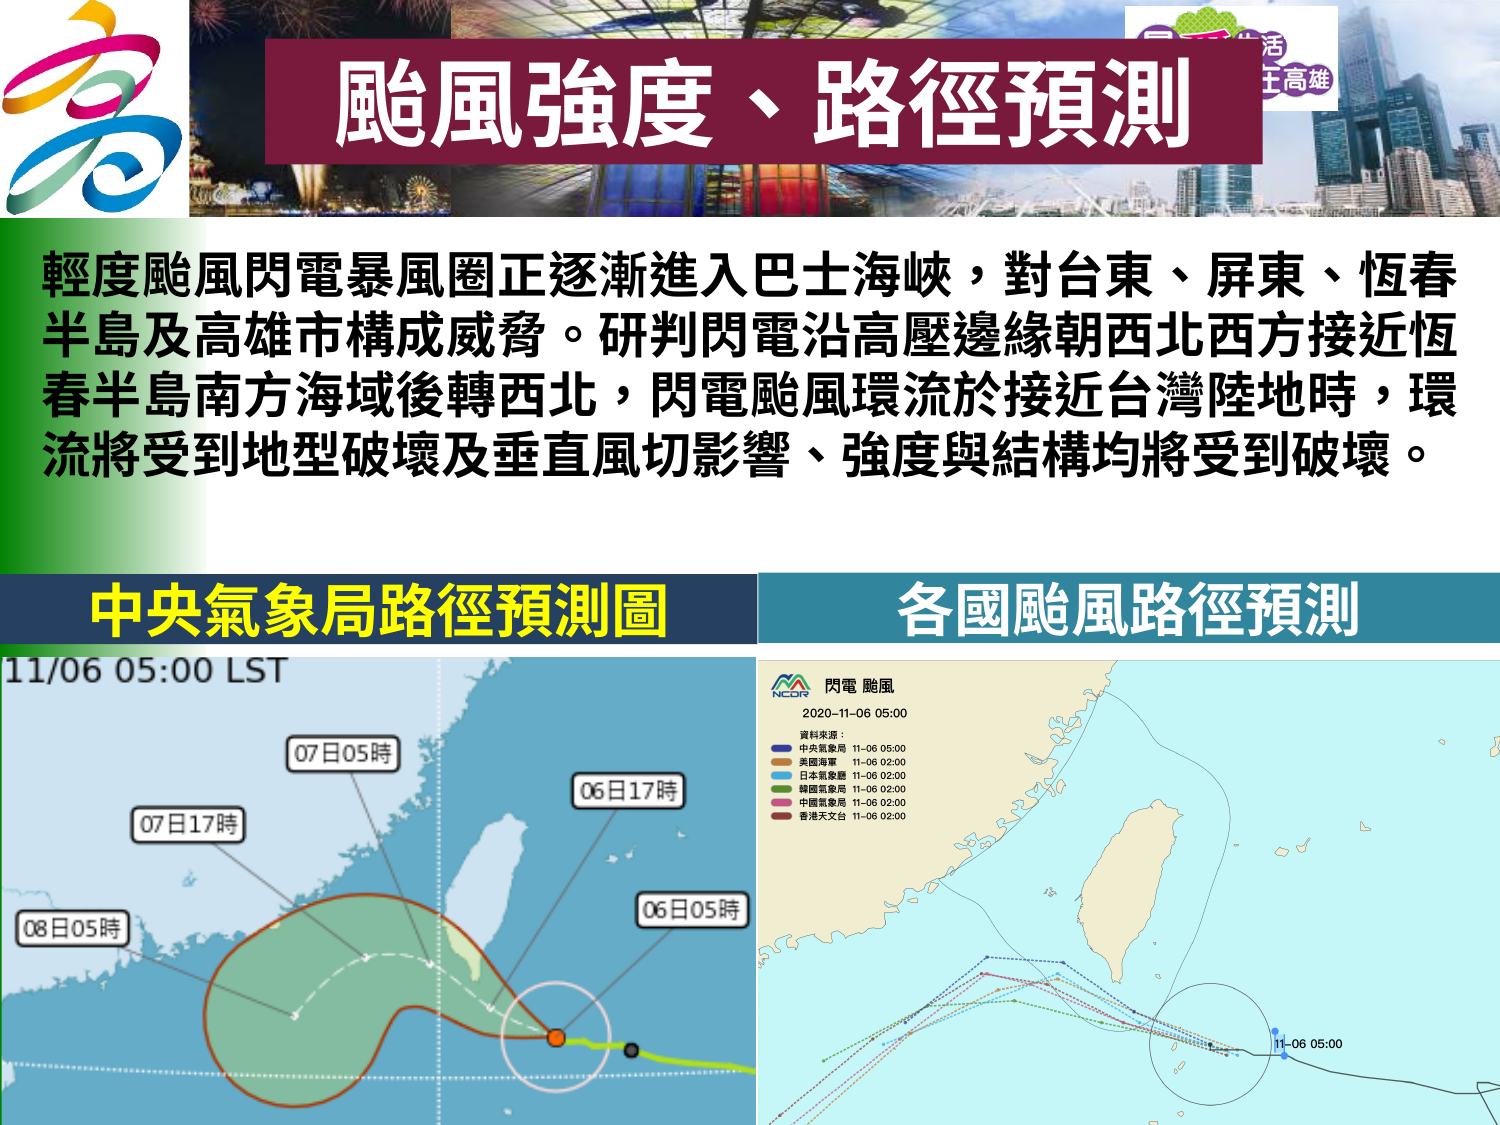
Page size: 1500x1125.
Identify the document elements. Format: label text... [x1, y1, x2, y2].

picture [1, 657, 756, 1125]
text_box 各國颱風路徑預測 [758, 572, 1500, 643]
picture [758, 660, 1500, 1125]
text_box 颱風強度、路徑預測 [265, 38, 1263, 165]
picture [0, 0, 1500, 218]
text_box 中央氣象局路徑預測圖 [0, 574, 758, 645]
text_box 輕度颱風閃電暴風圈正逐漸進入巴士海峽，對台東、屏東、恆春半島及高雄市構成威脅。研判閃電沿高壓邊緣朝西北西方接近恆春半島南方海域後轉西北，閃電颱風環流於接近台灣陸地時，環流將受到地型破壞及垂直風切影響、強度與結構均將受到破壞。 [35, 237, 1465, 490]
